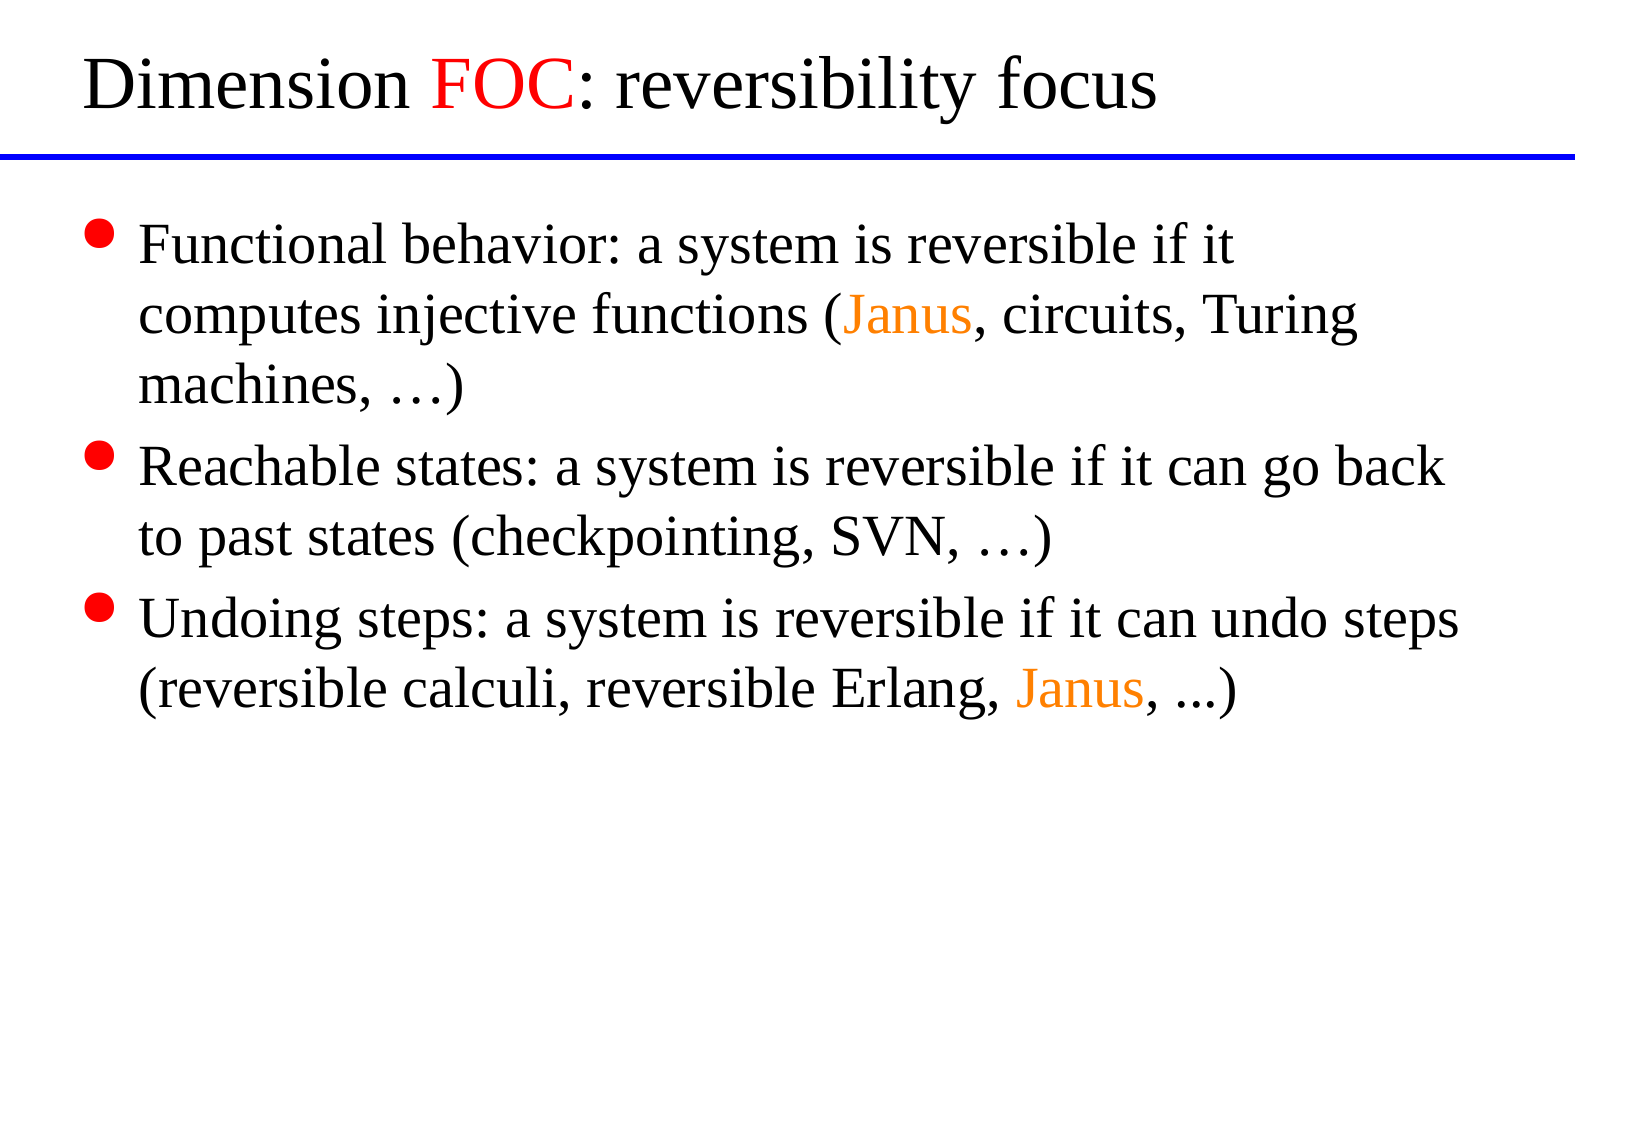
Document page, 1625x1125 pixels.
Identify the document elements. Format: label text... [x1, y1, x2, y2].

list Functional behavior: a system is reversible if it computes injective functions (Janus, circuits, Turing machines, …) Reachable states: a system is reversible if it can go back to past states (checkpointing, SVN, …) Undoing steps: a system is reversible if it can undo steps (reversible calculi, reversible Erlang, Janus, ...) [67, 198, 1478, 1061]
title Dimension FOC: reversibility focus [67, 27, 1544, 131]
